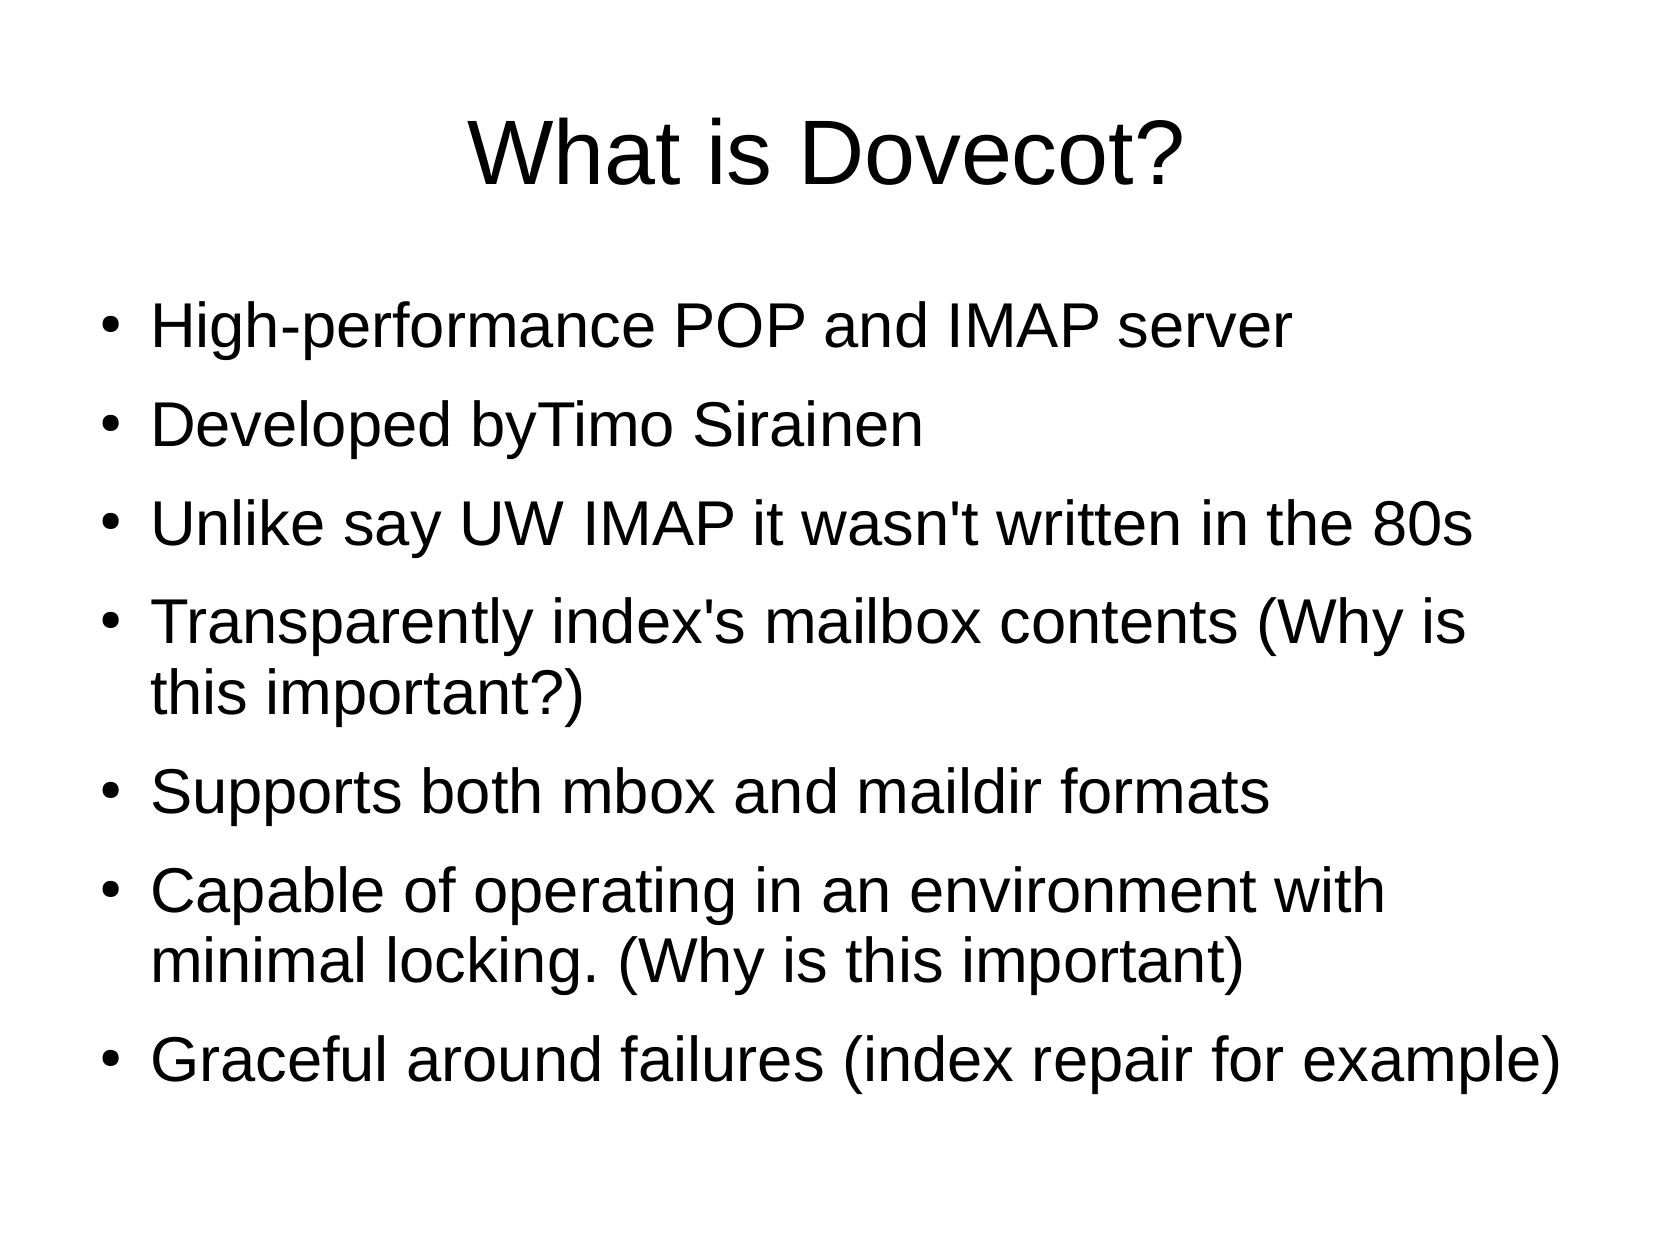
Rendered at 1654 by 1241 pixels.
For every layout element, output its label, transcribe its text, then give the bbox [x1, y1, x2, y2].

list High-performance POP and IMAP server Developed byTimo Sirainen Unlike say UW IMAP it wasn't written in the 80s Transparently index's mailbox contents (Why is this important?) Supports both mbox and maildir formats Capable of operating in an environment with minimal locking. (Why is this important) Graceful around failures (index repair for example) [82, 290, 1571, 1109]
title What is Dovecot? [82, 49, 1571, 257]
